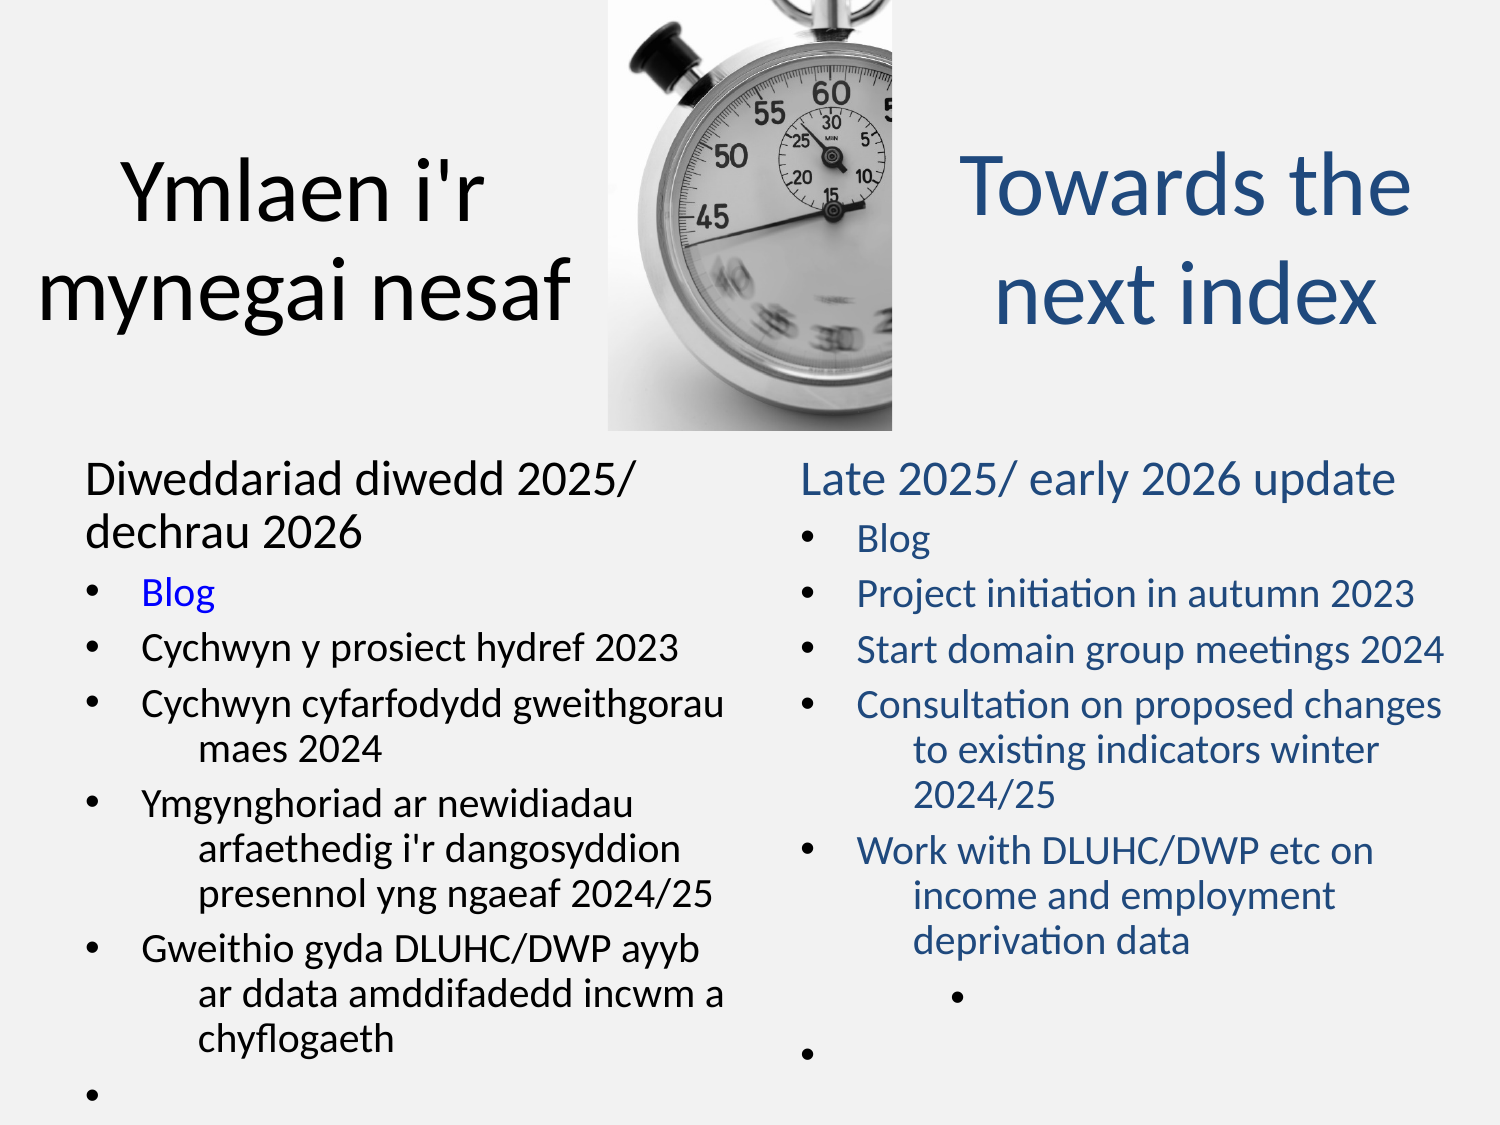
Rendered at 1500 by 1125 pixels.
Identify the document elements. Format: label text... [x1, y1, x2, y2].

list Late 2025/ early 2026 update Blog Project initiation in autumn 2023 Start domain group meetings 2024 Consultation on proposed changes to existing indicators winter 2024/25 Work with DLUHC/DWP etc on income and employment deprivation data [785, 444, 1470, 1117]
picture [607, 0, 893, 431]
text_box Diweddariad diwedd 2025/ dechrau 2026 Blog Cychwyn y prosiect hydref 2023 Cychwyn cyfarfodydd gweithgorau maes 2024 Ymgynghoriad ar newidiadau arfaethedig i'r dangosyddion presennol yng ngaeaf 2024/25 Gweithio gyda DLUHC/DWP ayyb ar ddata amddifadedd incwm a chyflogaeth [70, 444, 749, 1117]
title Towards the next index [938, 109, 1434, 358]
text_box Ymlaen i'r mynegai nesaf [18, 125, 590, 358]
